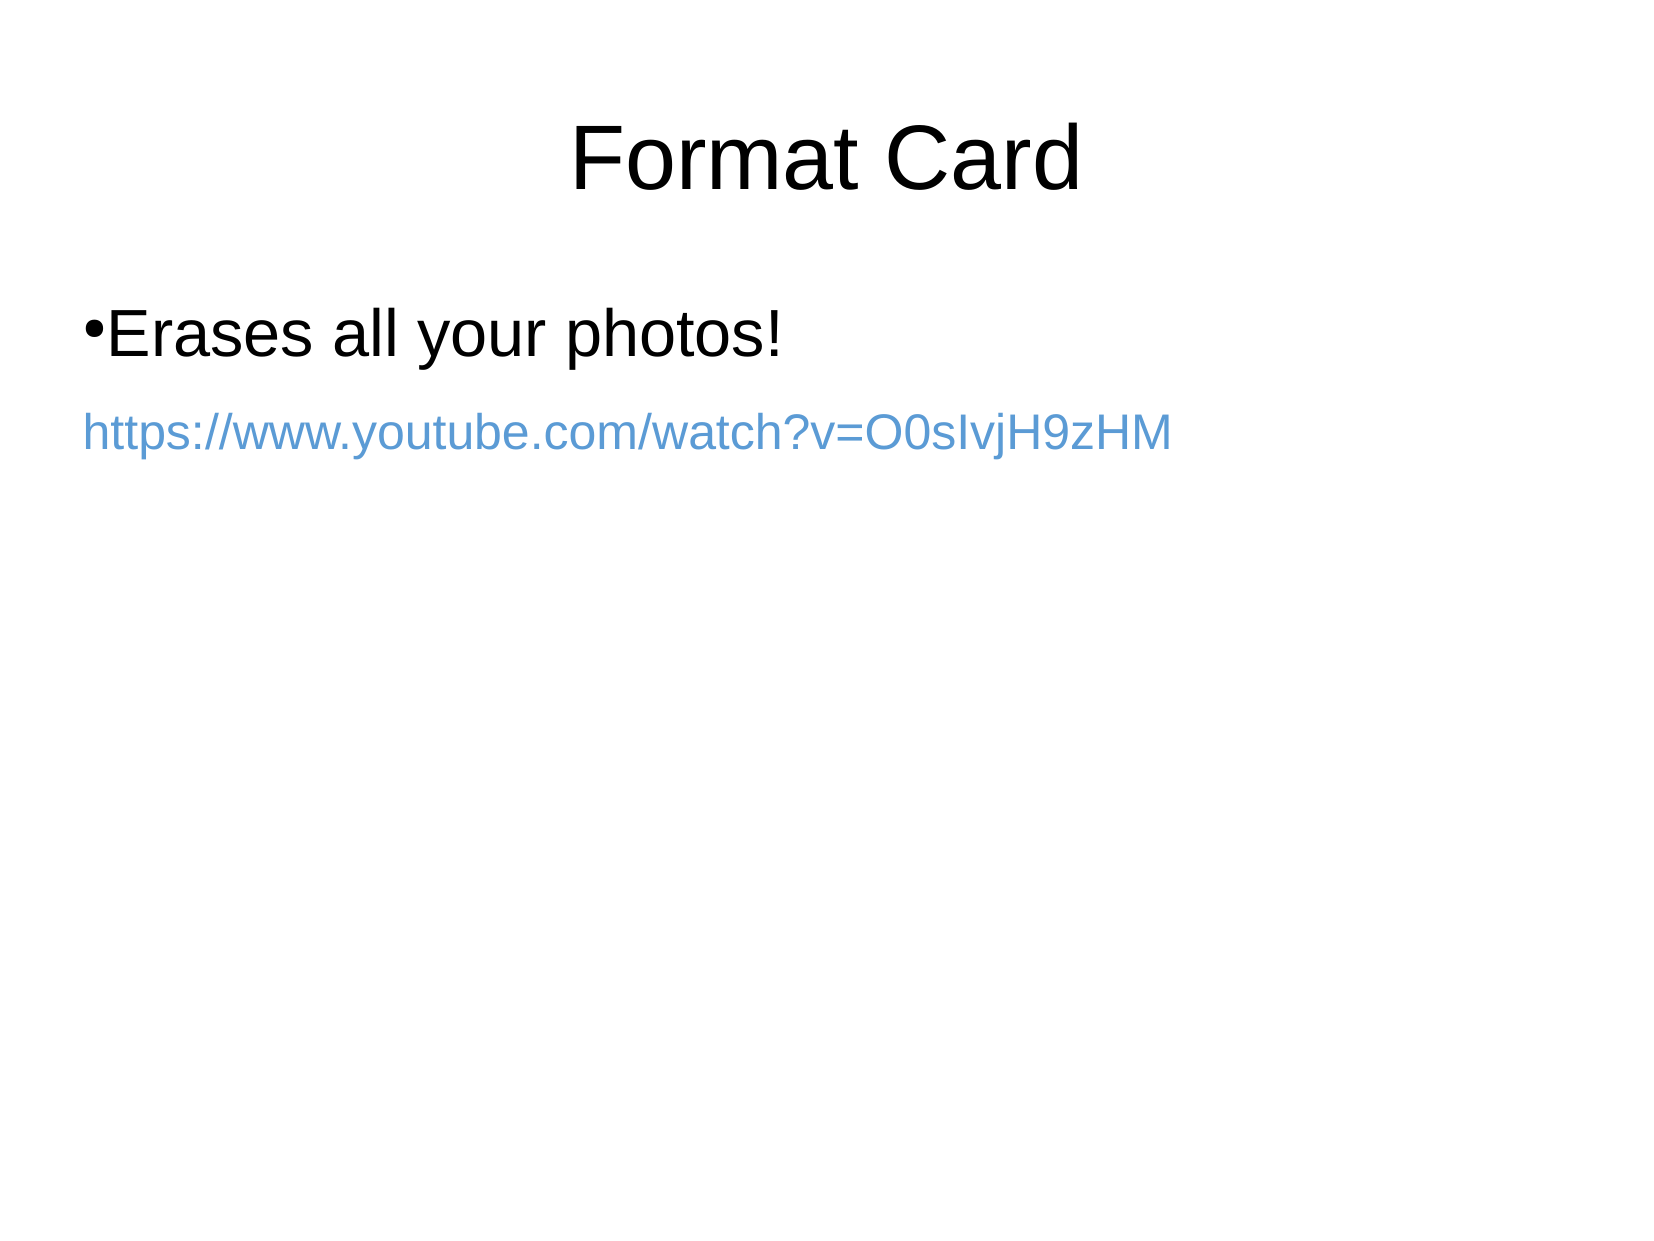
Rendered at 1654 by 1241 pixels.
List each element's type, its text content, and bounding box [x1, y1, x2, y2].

list Erases all your photos! https://www.youtube.com/watch?v=O0sIvjH9zHM [82, 290, 1571, 1010]
title Format Card [82, 49, 1571, 257]
